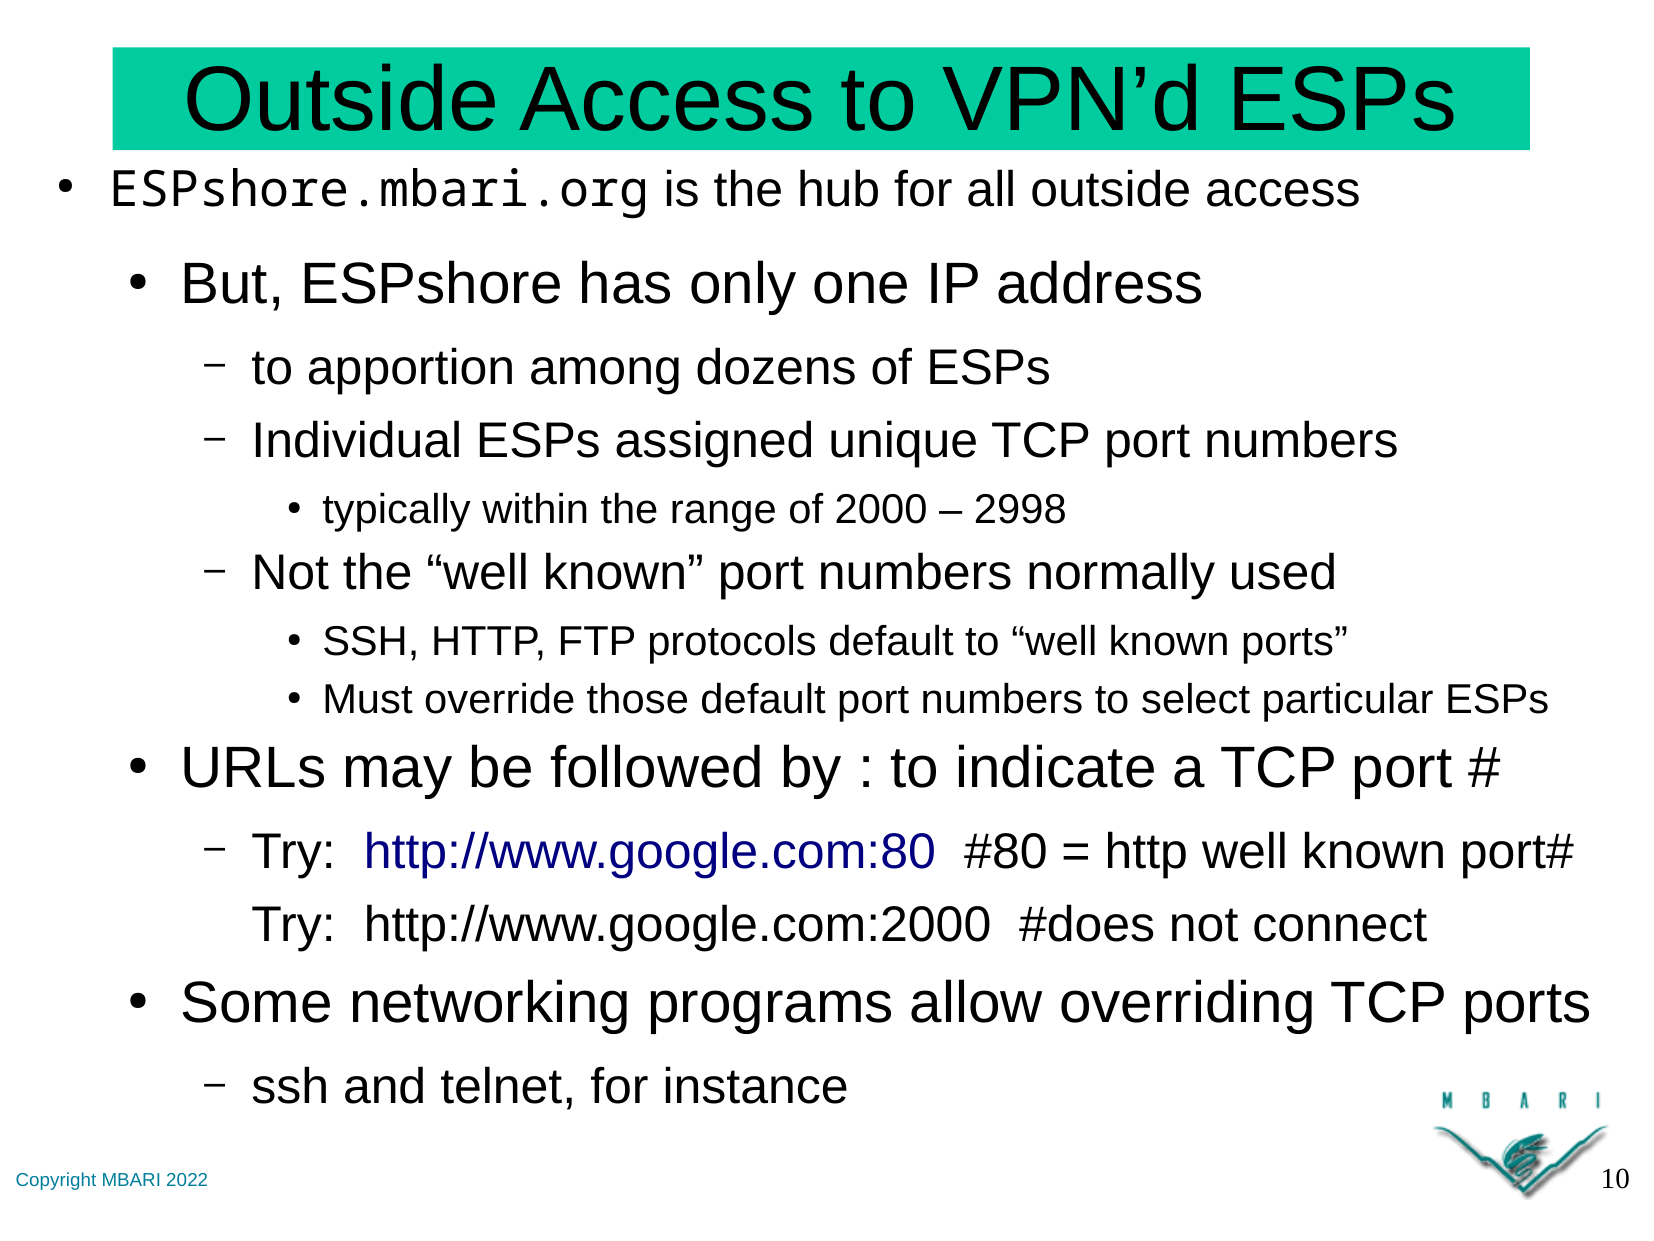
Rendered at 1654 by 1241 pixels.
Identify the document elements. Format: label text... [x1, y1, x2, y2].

list ESPshore.mbari.org is the hub for all outside access But, ESPshore has only one IP address to apportion among dozens of ESPs Individual ESPs assigned unique TCP port numbers typically within the range of 2000 – 2998 Not the “well known” port numbers normally used SSH, HTTP, FTP protocols default to “well known ports” Must override those default port numbers to select particular ESPs URLs may be followed by : to indicate a TCP port # Try: http://www.google.com:80 #80 = http well known port# Try: http://www.google.com:2000 #does not connect Some networking programs allow overriding TCP ports ssh and telnet, for instance [38, 152, 1614, 1166]
picture [1426, 1166, 1613, 1200]
title Outside Access to VPN’d ESPs [112, 47, 1530, 151]
